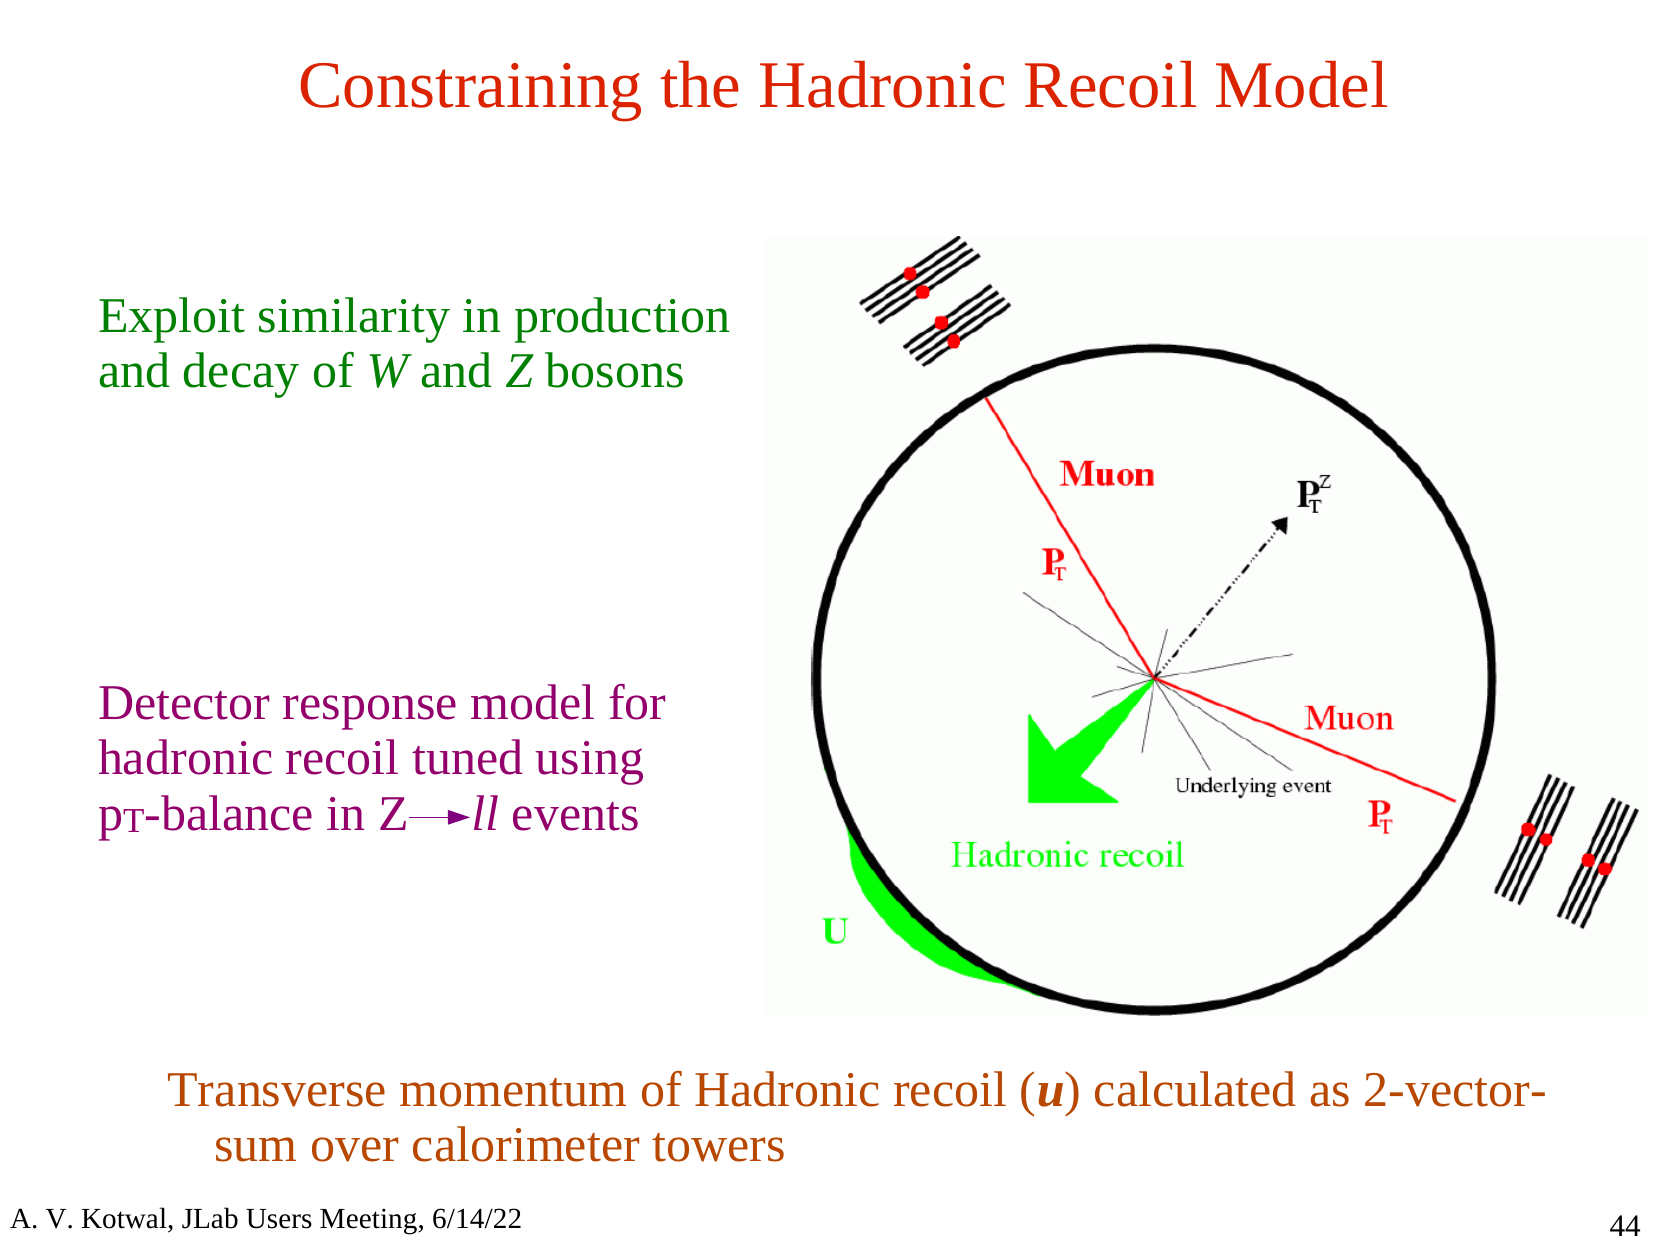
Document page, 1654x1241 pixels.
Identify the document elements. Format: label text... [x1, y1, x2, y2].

title Constraining the Hadronic Recoil Model [103, 32, 1586, 139]
picture [765, 236, 1648, 1016]
text_box Exploit similarity in production and decay of W and Z bosons Detector response model for hadronic recoil tuned using pT-balance in Z ll events [98, 288, 774, 1041]
text_box Transverse momentum of Hadronic recoil (u) calculated as 2-vector-sum over calorimeter towers [72, 1061, 1581, 1177]
